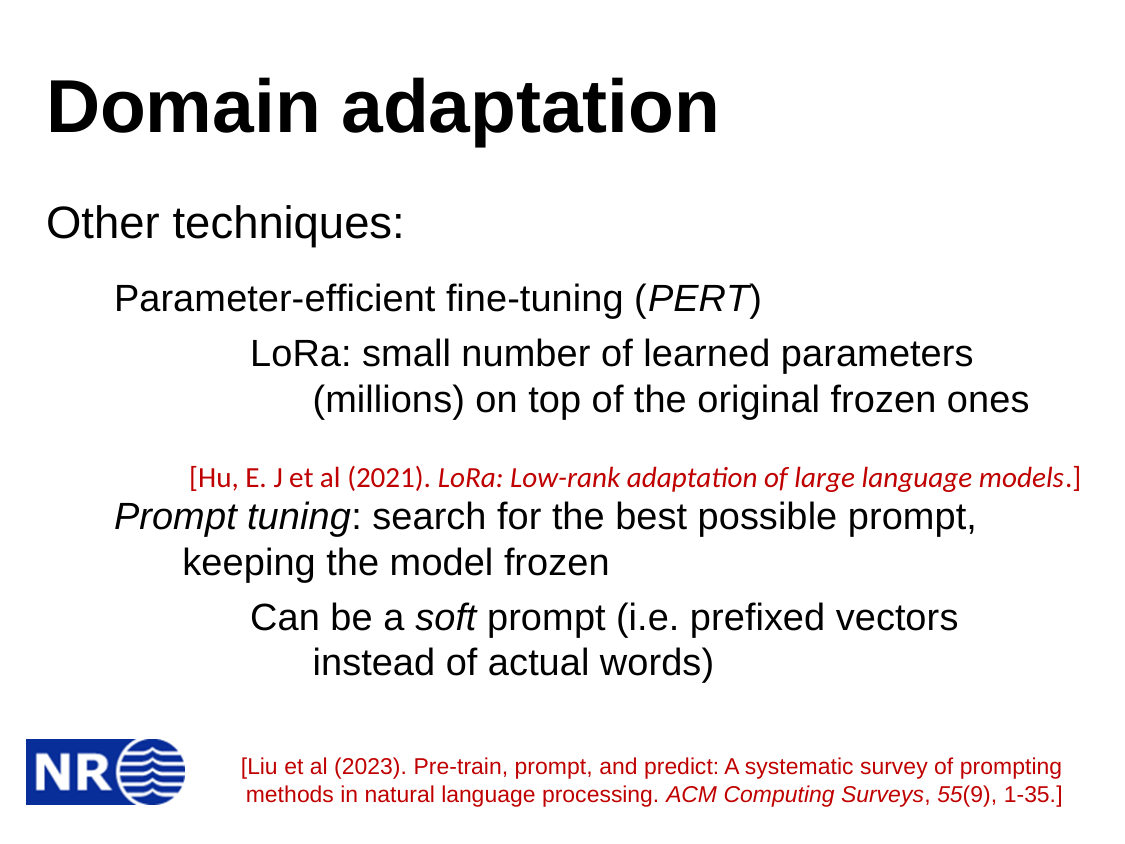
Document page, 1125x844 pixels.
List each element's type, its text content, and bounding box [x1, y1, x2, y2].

title Domain adaptation [30, 32, 1095, 157]
list Other techniques: Parameter-efficient fine-tuning (PERT) LoRa: small number of learned parameters (millions) on top of the original frozen ones Prompt tuning: search for the best possible prompt, keeping the model frozen Can be a soft prompt (i.e. prefixed vectors instead of actual words) [30, 185, 1095, 694]
text_box [Liu et al (2023). Pre-train, prompt, and predict: A systematic survey of prompting methods in natural language processing. ACM Computing Surveys, 55(9), 1-35.] [225, 744, 1101, 815]
text_box [Hu, E. J et al (2021). LoRa: Low-rank adaptation of large language models.] [174, 450, 1125, 501]
